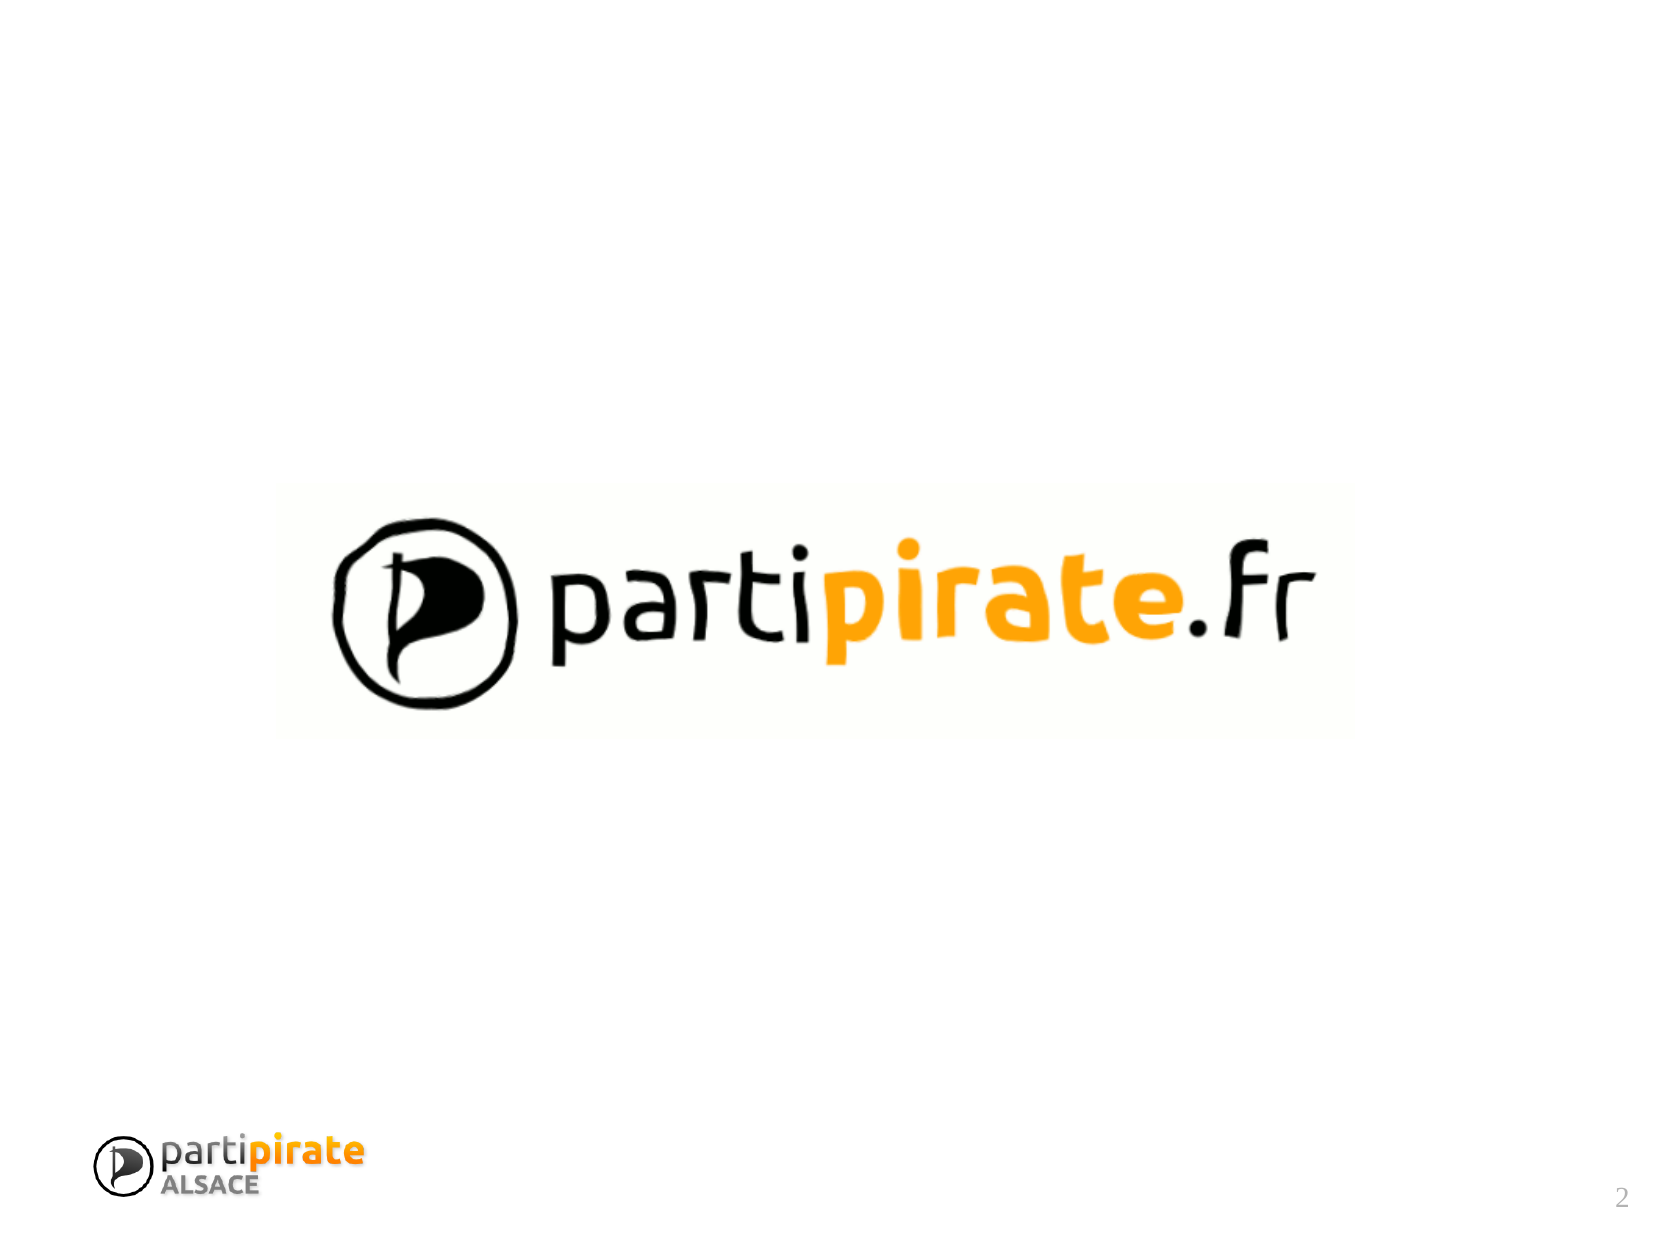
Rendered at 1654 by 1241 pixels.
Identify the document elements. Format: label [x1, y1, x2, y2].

picture [276, 483, 1355, 739]
picture [88, 1121, 371, 1207]
